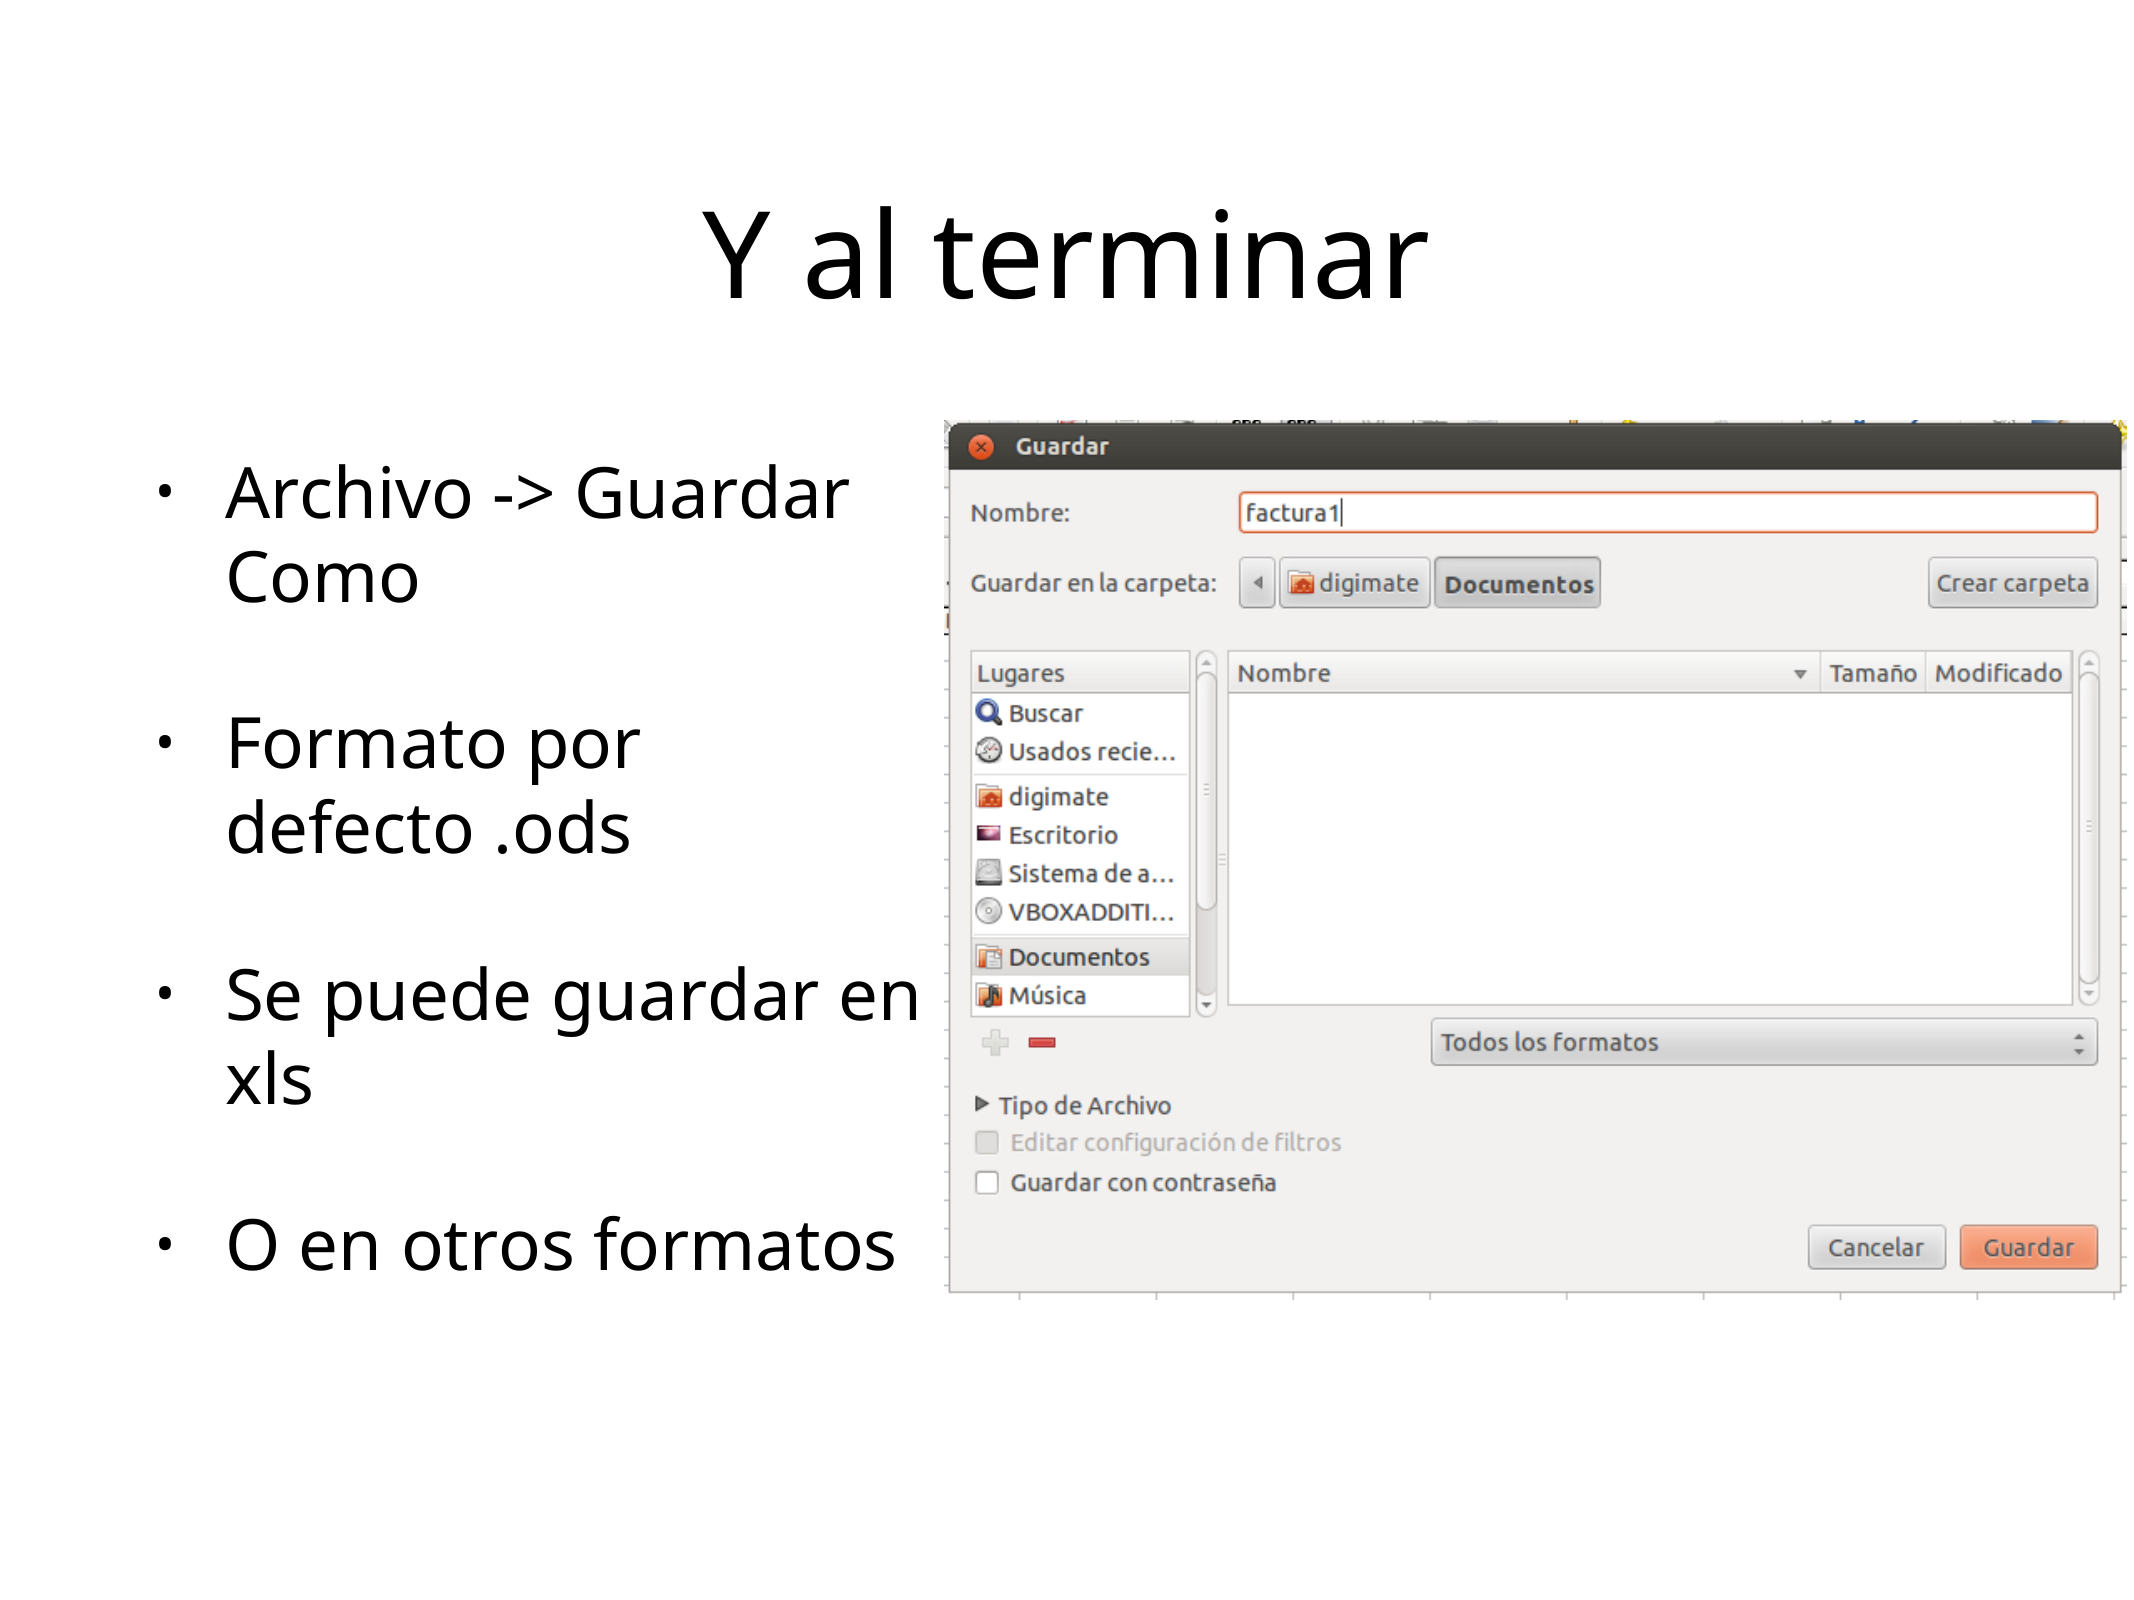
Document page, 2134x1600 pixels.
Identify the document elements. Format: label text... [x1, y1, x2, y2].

picture [944, 420, 2127, 1300]
list Archivo -> Guardar Como Formato por defecto .ods Se puede guardar en xls O en otros formatos [155, 427, 942, 1306]
title Y al terminar [156, 72, 1978, 428]
